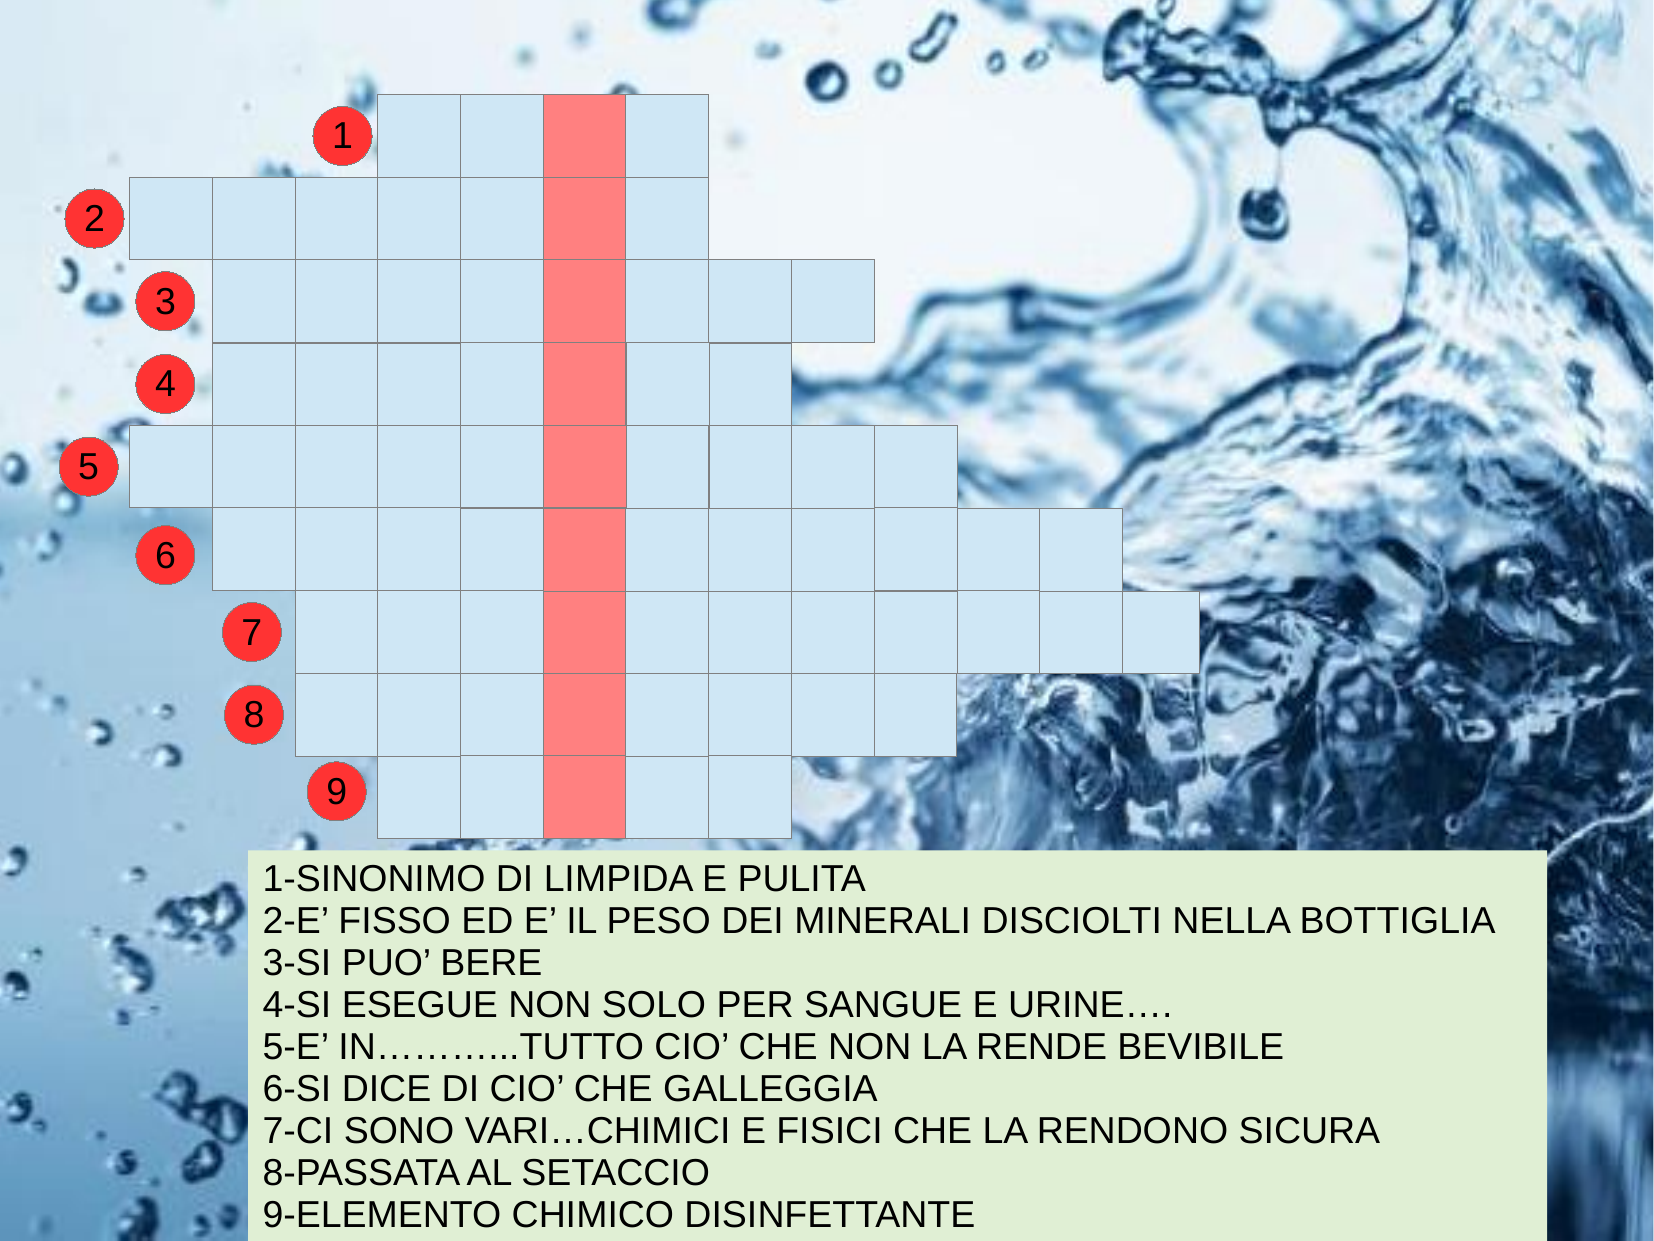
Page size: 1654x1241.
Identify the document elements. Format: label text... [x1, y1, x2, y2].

text_box 8 [224, 685, 284, 745]
text_box 7 [222, 602, 282, 662]
text_box 1-SINONIMO DI LIMPIDA E PULITA 2-E’ FISSO ED E’ IL PESO DEI MINERALI DISCIOLTI NELLA BOTTIGLIA 3-SI PUO’ BERE 4-SI ESEGUE NON SOLO PER SANGUE E URINE…. 5-E’ IN………...TUTTO CIO’ CHE NON LA RENDE BEVIBILE 6-SI DICE DI CIO’ CHE GALLEGGIA 7-CI SONO VARI…CHIMICI E FISICI CHE LA RENDONO SICURA 8-PASSATA AL SETACCIO 9-ELEMENTO CHIMICO DISINFETTANTE [248, 850, 1548, 1241]
text_box 9 [307, 761, 367, 821]
text_box [129, 94, 1200, 839]
text_box 4 [135, 354, 195, 414]
text_box 6 [135, 525, 195, 585]
text_box 5 [59, 437, 119, 497]
picture [0, 0, 1654, 1241]
text_box [1393, 153, 1571, 225]
text_box 3 [135, 271, 195, 331]
text_box 2 [64, 188, 125, 249]
text_box 1 [312, 106, 373, 166]
